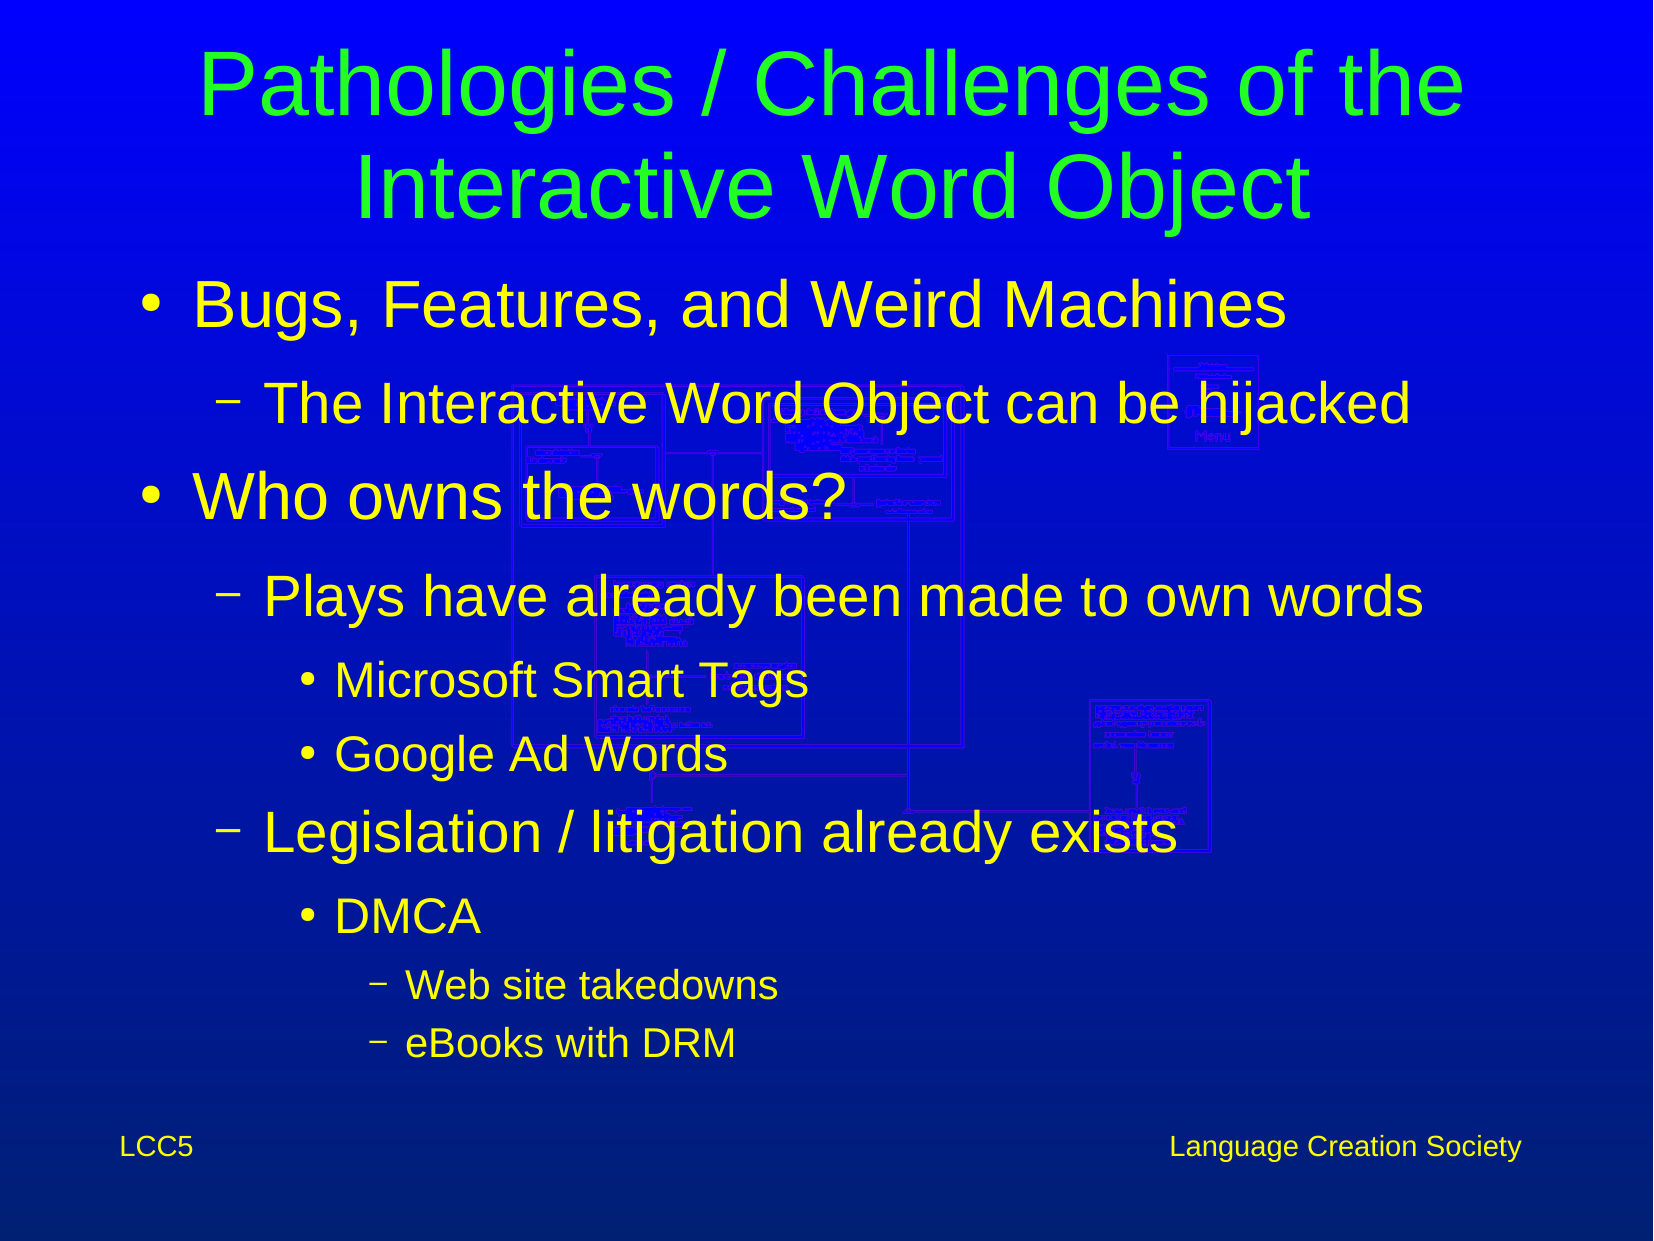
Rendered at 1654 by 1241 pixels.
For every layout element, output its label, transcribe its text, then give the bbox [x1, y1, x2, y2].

list Bugs, Features, and Weird Machines The Interactive Word Object can be hijacked Who owns the words? Plays have already been made to own words Microsoft Smart Tags Google Ad Words Legislation / litigation already exists DMCA Web site takedowns eBooks with DRM [121, 266, 1534, 1121]
title Pathologies / Challenges of the Interactive Word Object [126, 31, 1539, 239]
